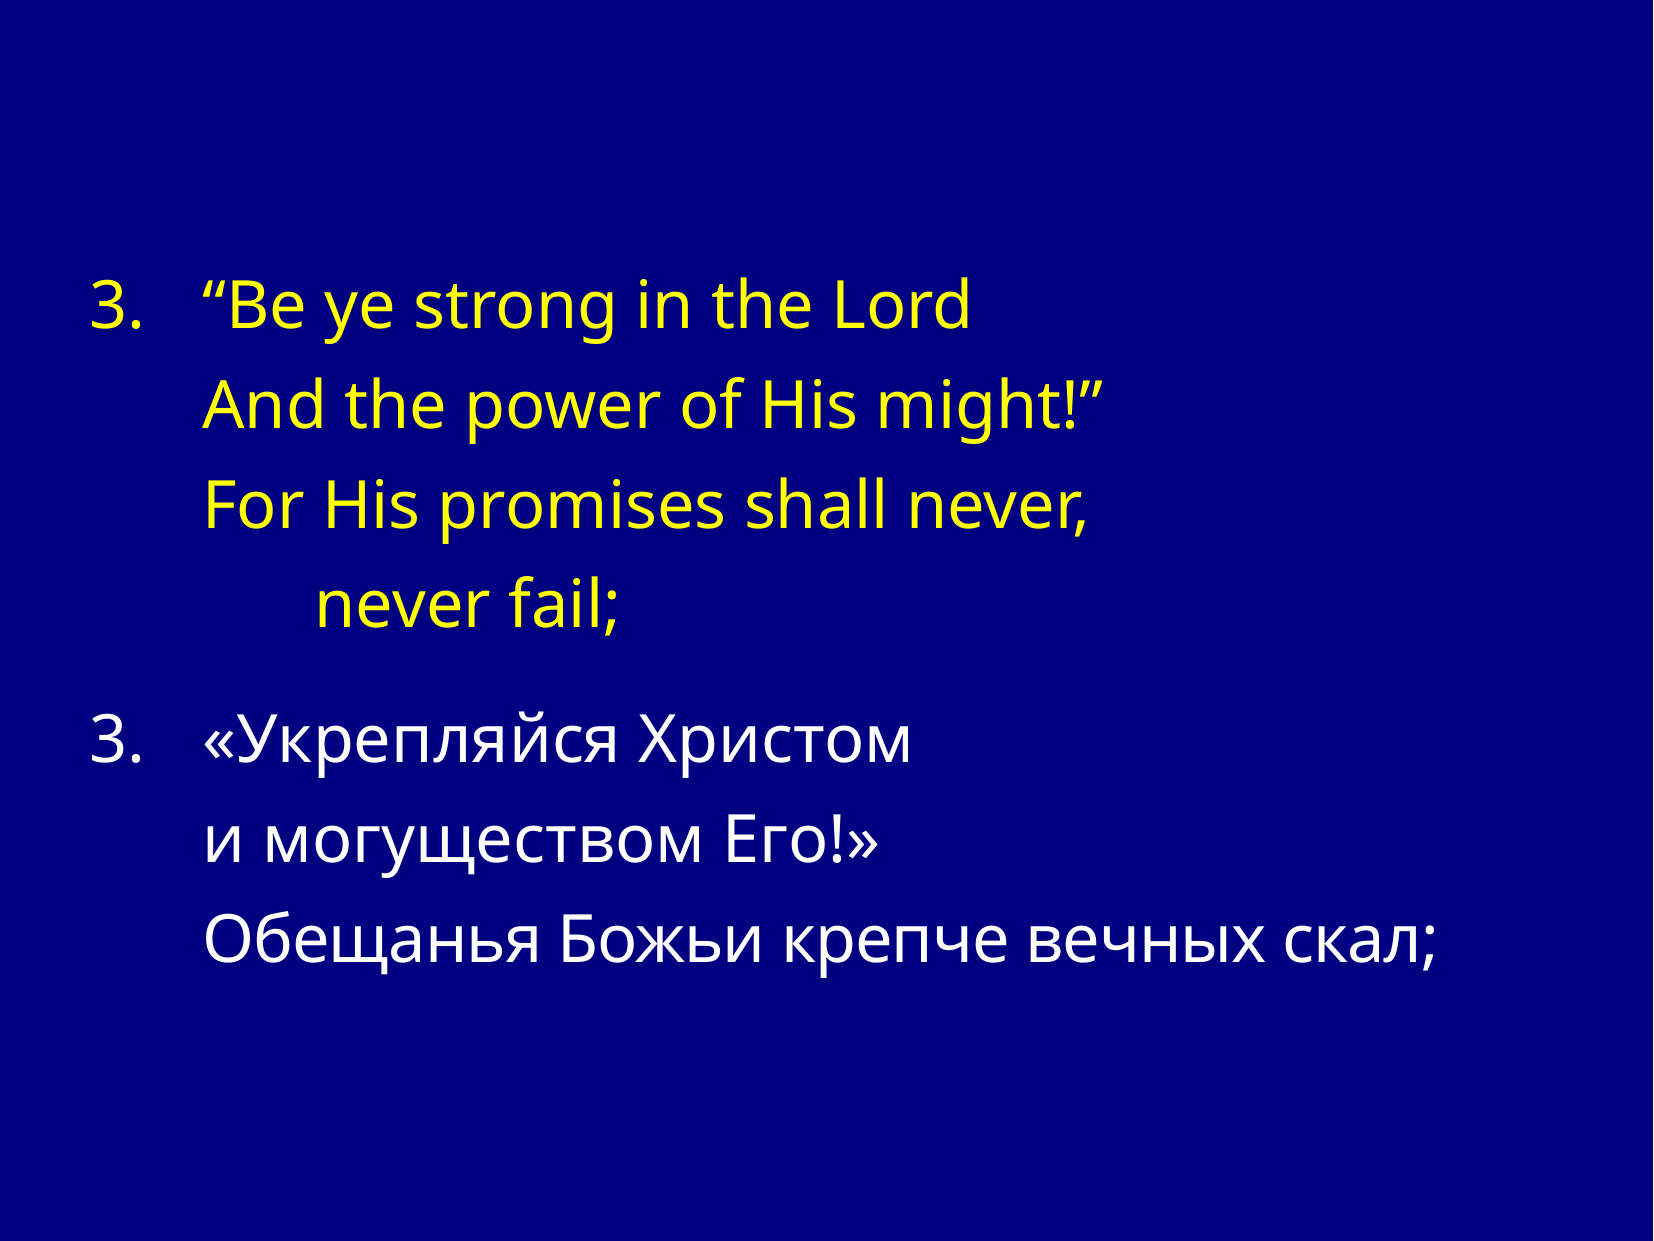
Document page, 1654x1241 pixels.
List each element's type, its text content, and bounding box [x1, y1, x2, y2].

text_box 3. «Укрепляйся Христом и могуществом Его!» Обещанья Божьи крепче вечных скал; [75, 675, 1653, 1163]
text_box 3. “Be ye strong in the Lord And the power of His might!” For His promises shall never, never fail; [75, 150, 1576, 638]
